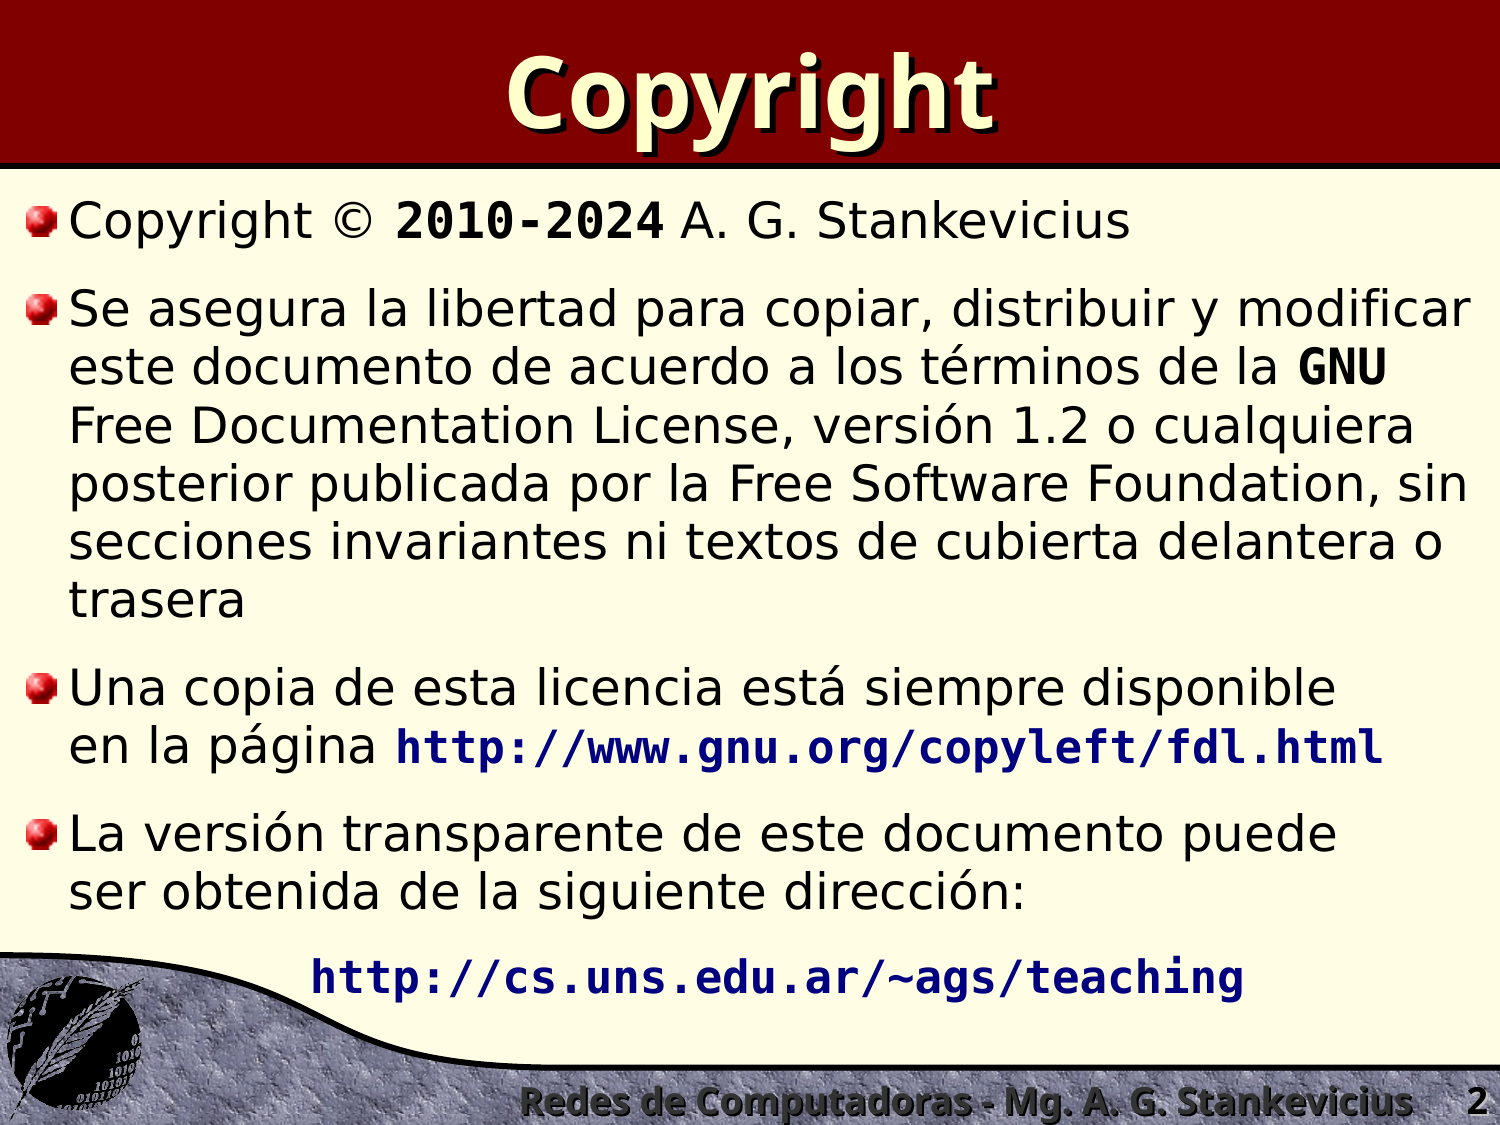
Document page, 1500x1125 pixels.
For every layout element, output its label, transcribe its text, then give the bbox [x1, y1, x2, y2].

picture [0, 959, 1500, 1125]
picture [790, 1100, 795, 1110]
picture [1047, 1100, 1054, 1110]
list Copyright © 2010-2024 A. G. Stankevicius Se asegura la libertad para copiar, distribuir y modificar este documento de acuerdo a los términos de la GNU Free Documentation License, versión 1.2 o cualquiera posterior publicada por la Free Software Foundation, sin secciones invariantes ni textos de cubierta delantera o trasera Una copia de esta licencia está siempre disponible en la página http://www.gnu.org/copyleft/fdl.html La versión transparente de este documento puede ser obtenida de la siguiente dirección: http://cs.uns.edu.ar/~ags/teaching [11, 192, 1486, 1016]
title Copyright [15, 5, 1485, 160]
